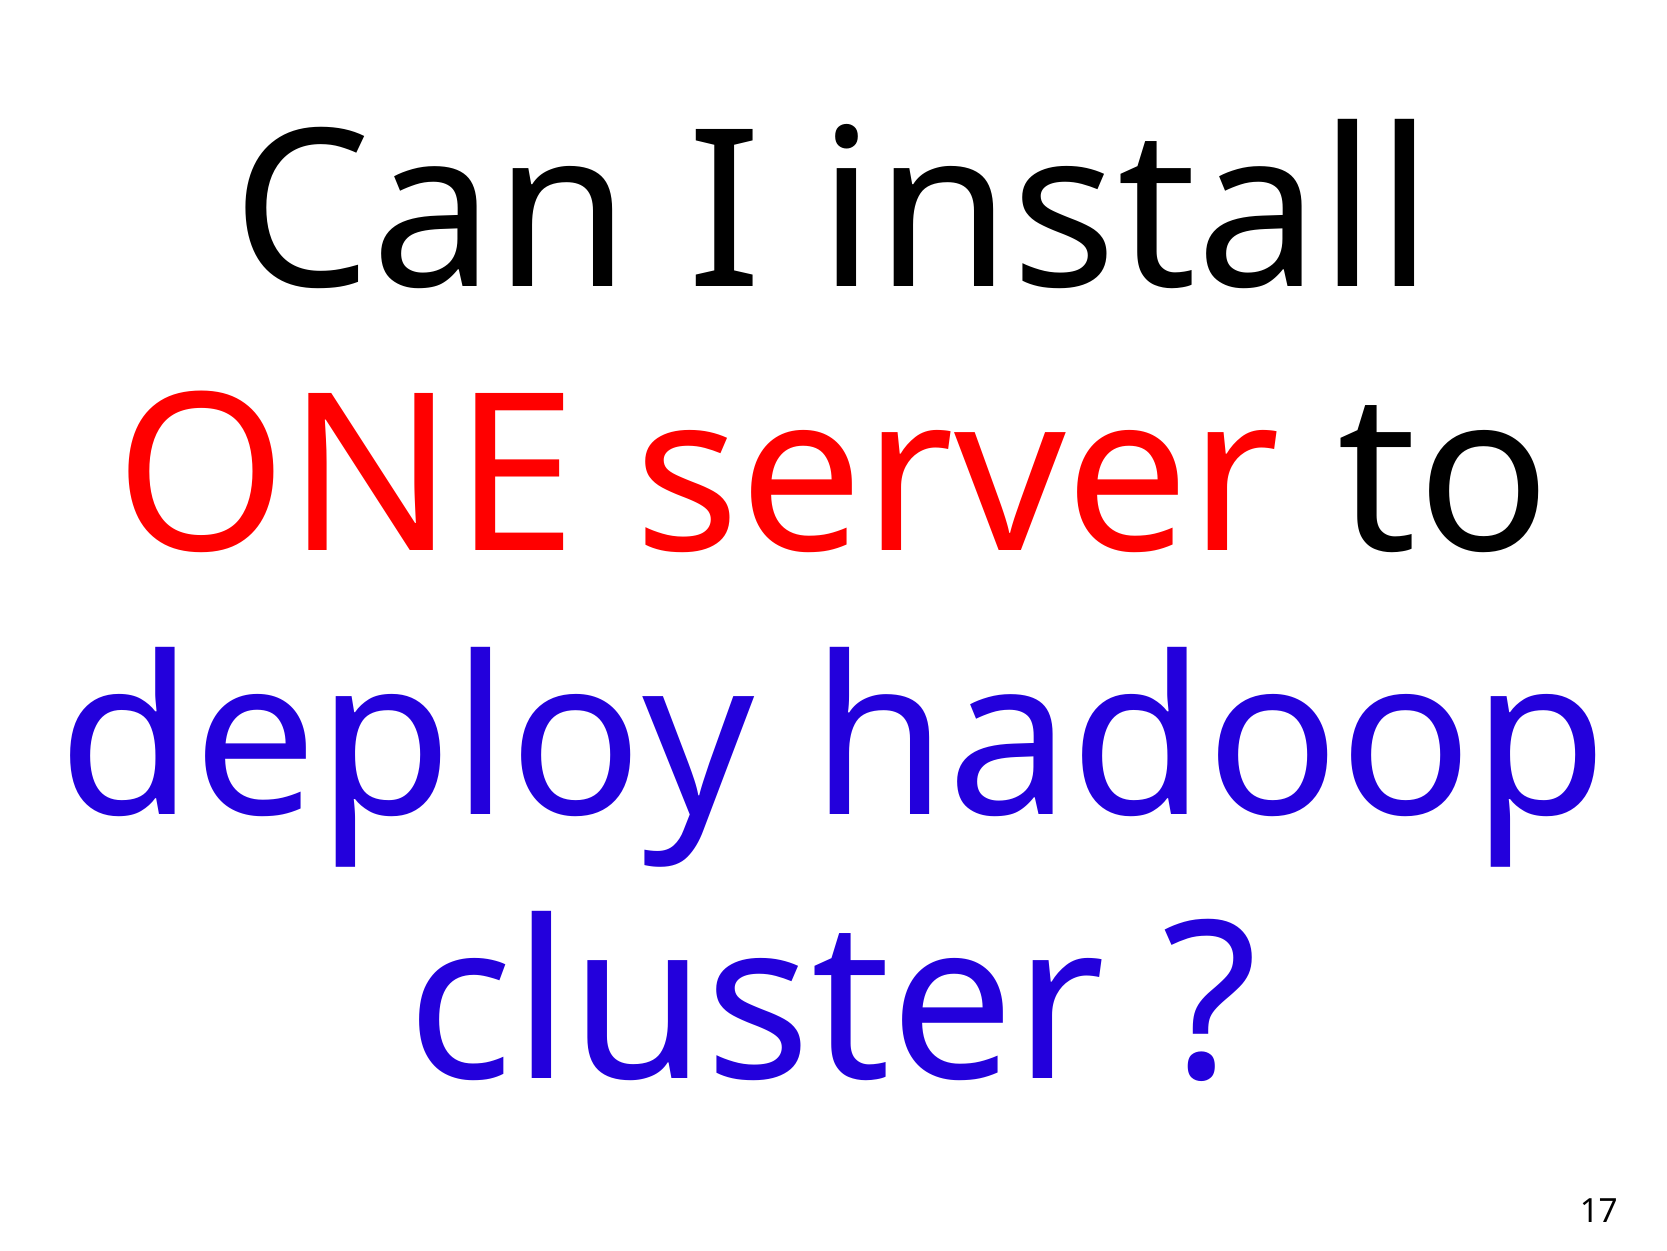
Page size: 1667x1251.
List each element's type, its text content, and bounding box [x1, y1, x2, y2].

text_box Can I install ONE server to deploy hadoop cluster ? [0, 59, 1667, 1130]
